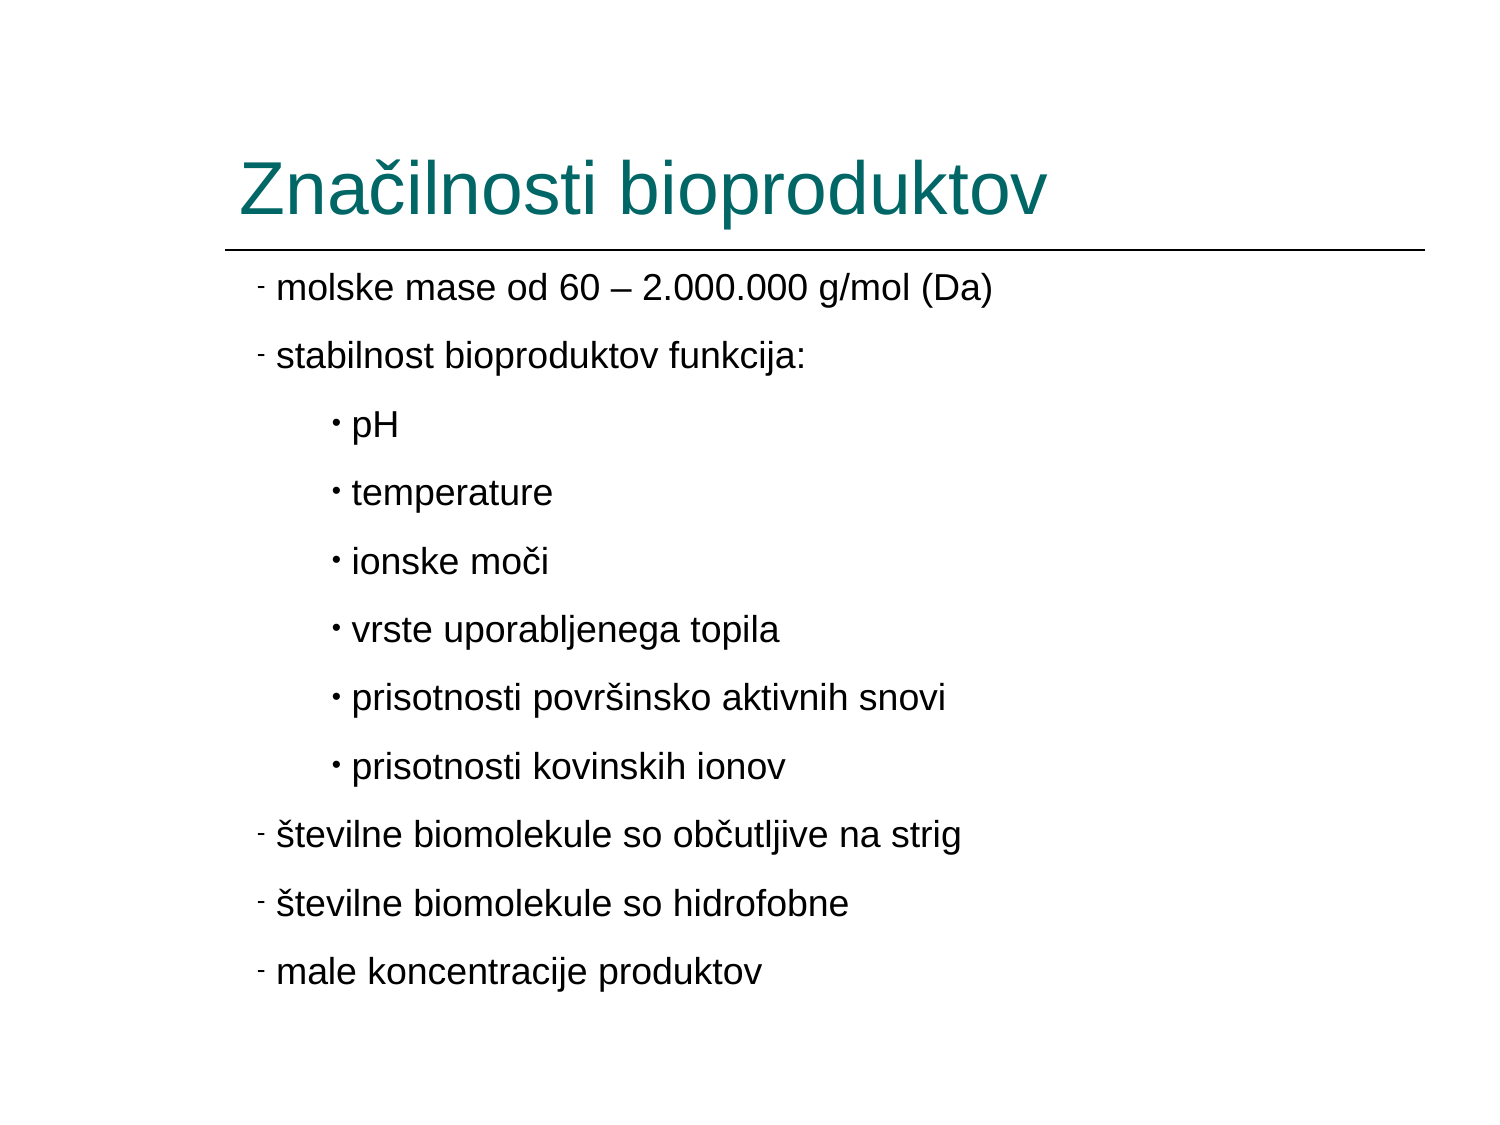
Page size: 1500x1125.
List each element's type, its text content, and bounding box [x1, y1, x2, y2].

text_box molske mase od 60 – 2.000.000 g/mol (Da) stabilnost bioproduktov funkcija: pH temperature ionske moči vrste uporabljenega topila prisotnosti površinsko aktivnih snovi prisotnosti kovinskih ionov številne biomolekule so občutljive na strig številne biomolekule so hidrofobne male koncentracije produktov [242, 255, 1176, 1000]
title Značilnosti bioproduktov [224, 49, 1425, 237]
